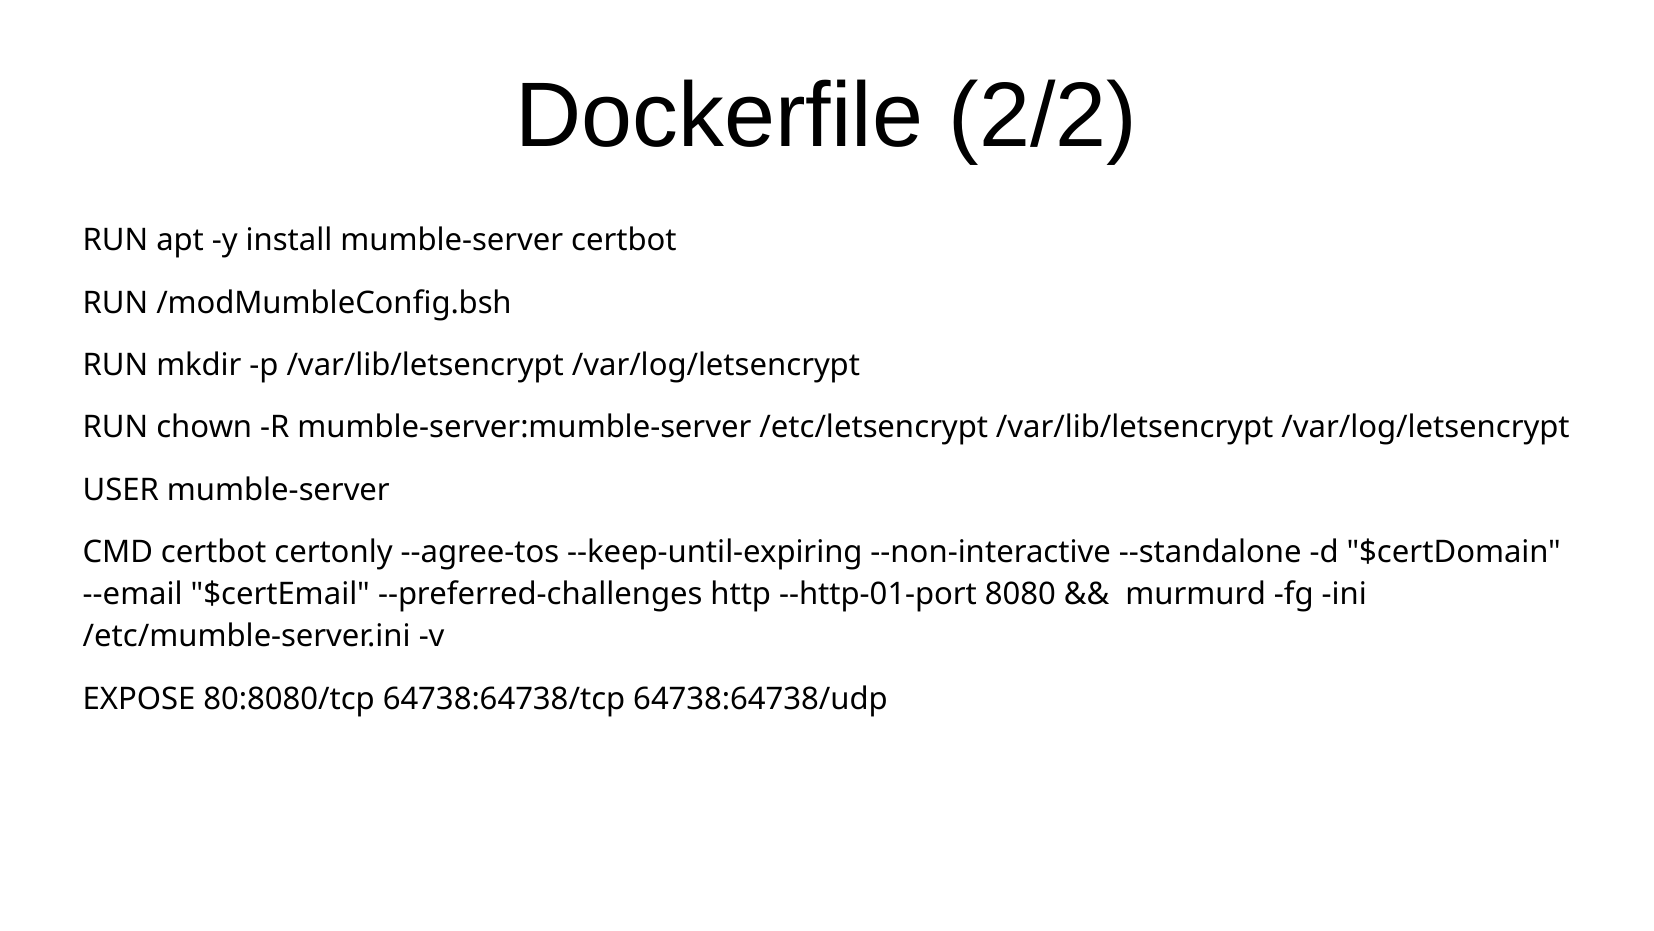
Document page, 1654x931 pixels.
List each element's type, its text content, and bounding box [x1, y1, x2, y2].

list RUN apt -y install mumble-server certbot RUN /modMumbleConfig.bsh RUN mkdir -p /var/lib/letsencrypt /var/log/letsencrypt RUN chown -R mumble-server:mumble-server /etc/letsencrypt /var/lib/letsencrypt /var/log/letsencrypt USER mumble-server CMD certbot certonly --agree-tos --keep-until-expiring --non-interactive --standalone -d "$certDomain" --email "$certEmail" --preferred-challenges http --http-01-port 8080 && murmurd -fg -ini /etc/mumble-server.ini -v EXPOSE 80:8080/tcp 64738:64738/tcp 64738:64738/udp [82, 217, 1571, 758]
title Dockerfile (2/2) [82, 37, 1571, 193]
